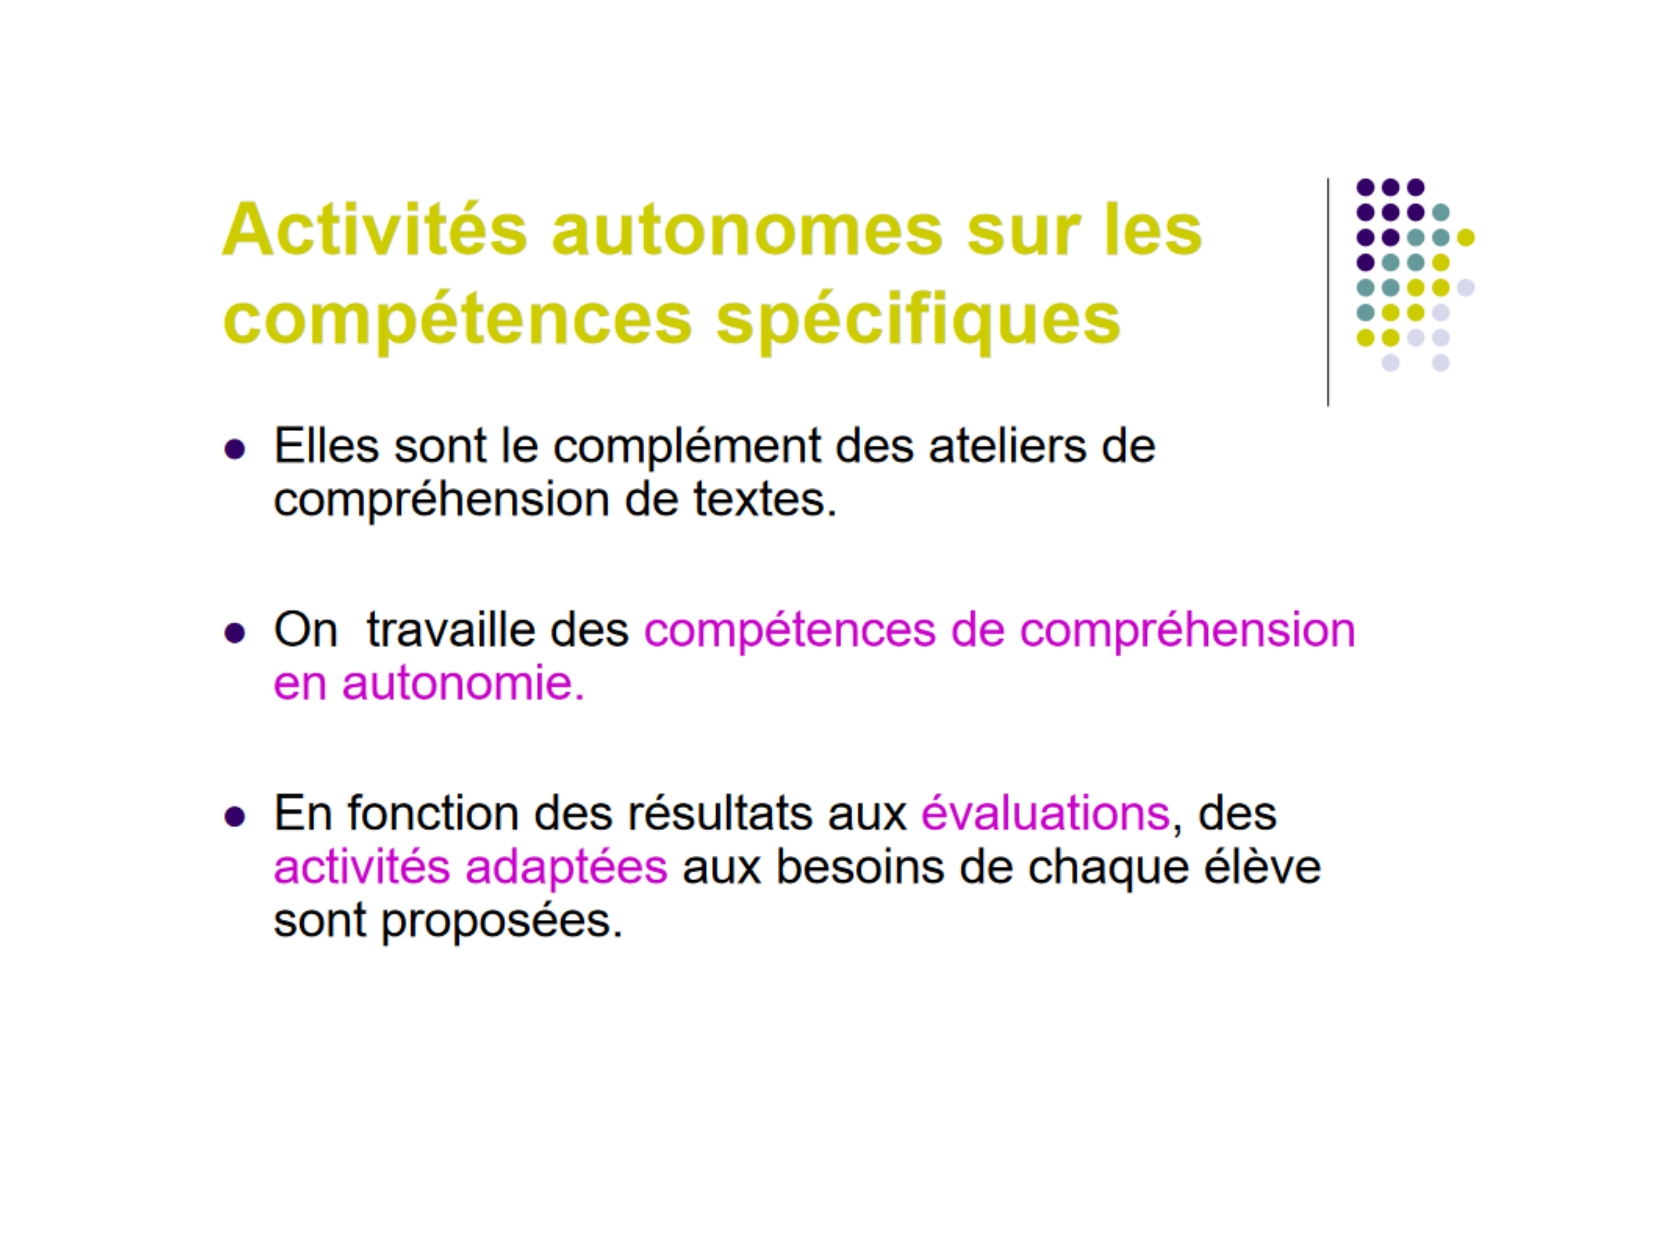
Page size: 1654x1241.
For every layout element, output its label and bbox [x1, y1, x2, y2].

picture [142, 146, 1523, 1013]
